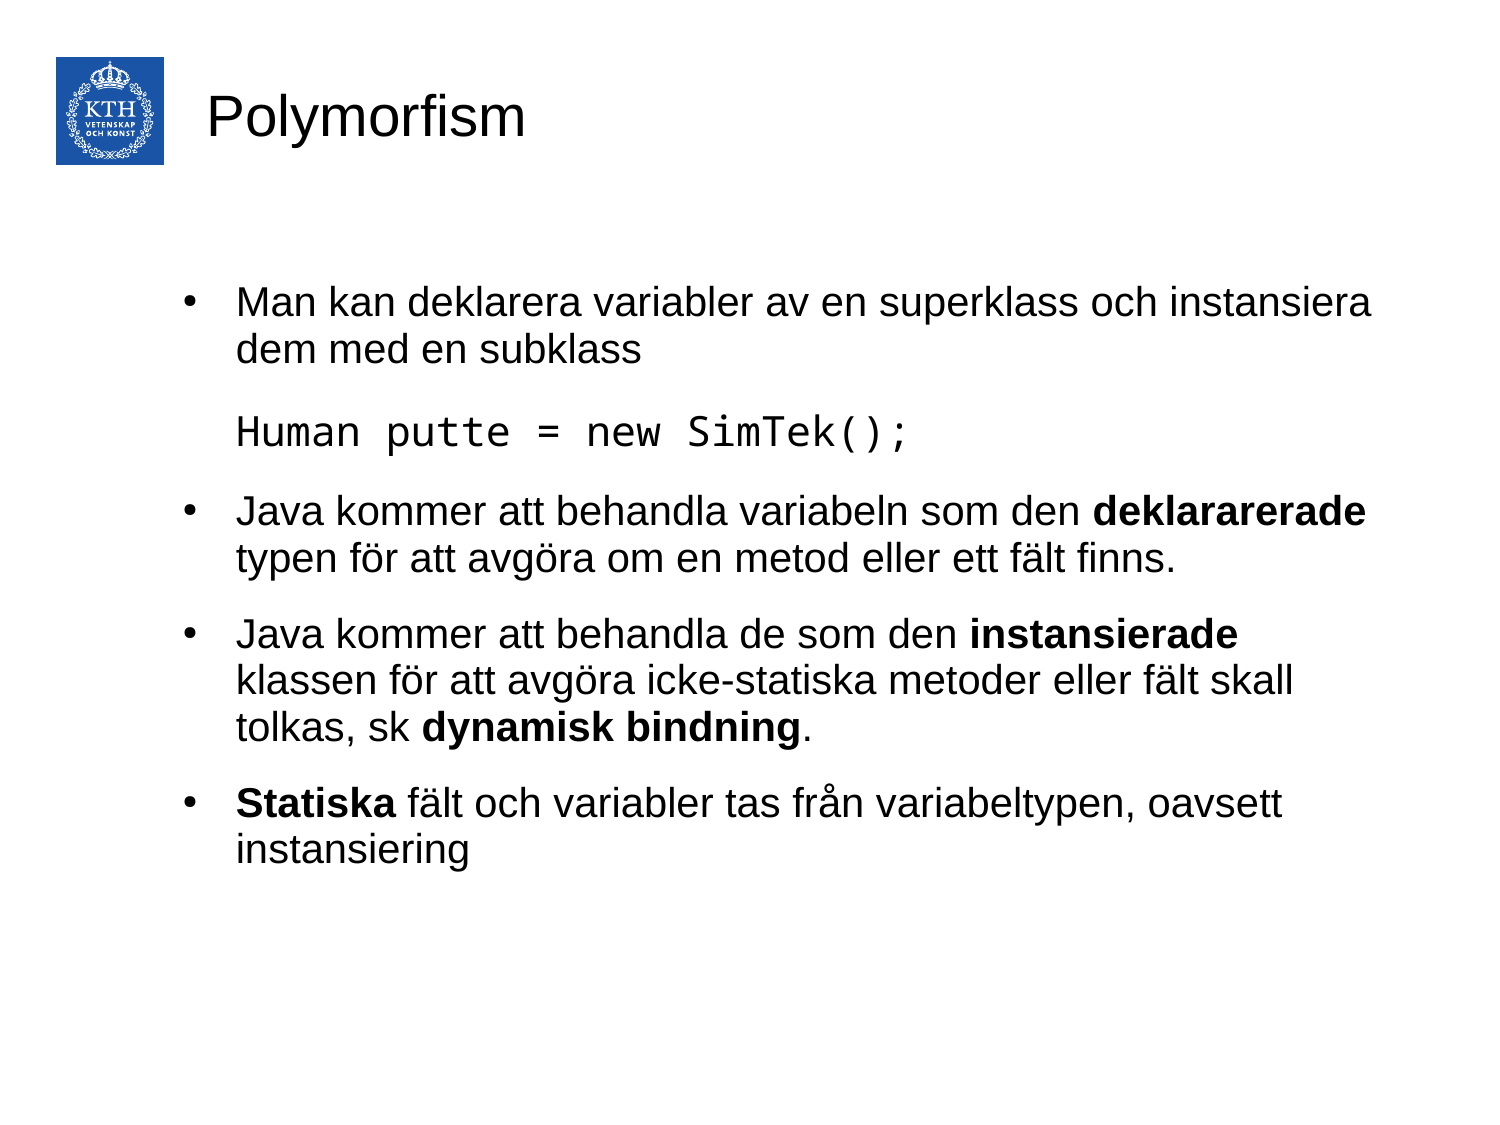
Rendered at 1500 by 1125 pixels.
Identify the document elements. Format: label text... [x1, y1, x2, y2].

title Polymorfism [206, 61, 1345, 171]
list Man kan deklarera variabler av en superklass och instansiera dem med en subklass Human putte = new SimTek(); Java kommer att behandla variabeln som den deklararerade typen för att avgöra om en metod eller ett fält finns. Java kommer att behandla de som den instansierade klassen för att avgöra icke-statiska metoder eller fält skall tolkas, sk dynamisk bindning. Statiska fält och variabler tas från variabeltypen, oavsett instansiering [165, 278, 1381, 976]
